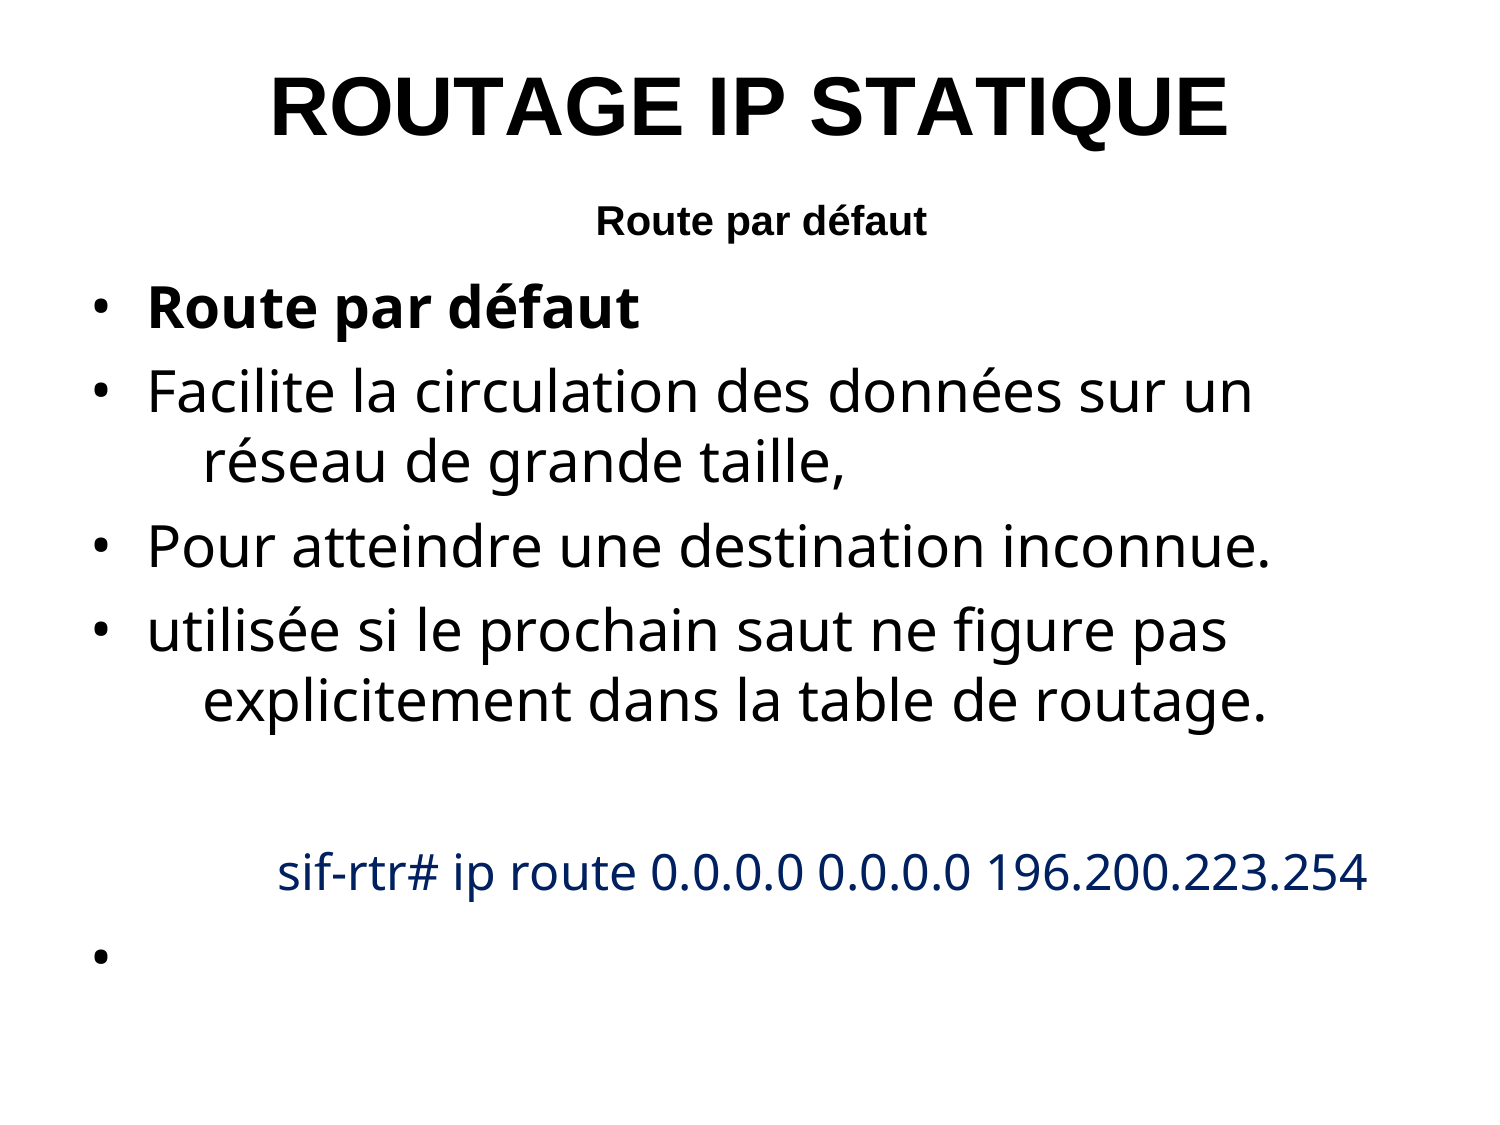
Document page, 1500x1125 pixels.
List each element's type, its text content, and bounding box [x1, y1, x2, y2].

list Route par défaut Facilite la circulation des données sur un réseau de grande taille, Pour atteindre une destination inconnue. utilisée si le prochain saut ne figure pas explicitement dans la table de routage. sif-rtr# ip route 0.0.0.0 0.0.0.0 196.200.223.254 [75, 262, 1426, 1005]
title ROUTAGE IP STATIQUE Route par défaut [75, 45, 1426, 233]
